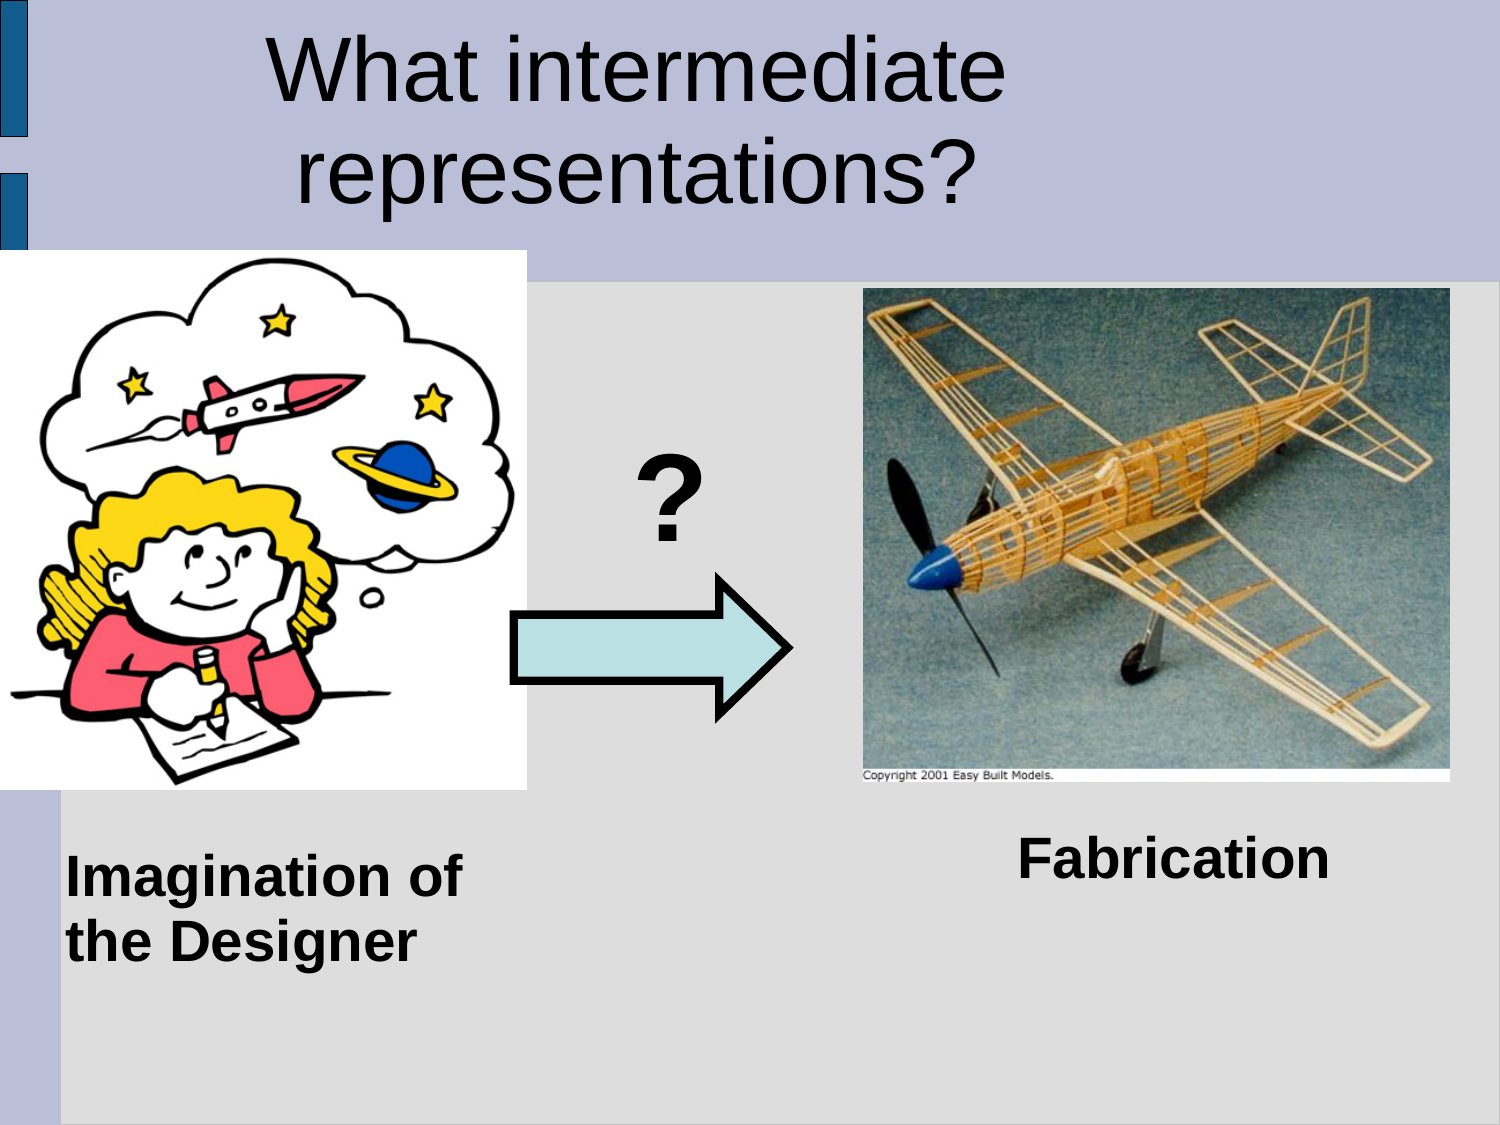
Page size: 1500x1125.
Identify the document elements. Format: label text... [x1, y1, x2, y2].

picture [863, 288, 1450, 783]
text_box Imagination of the Designer [50, 836, 524, 982]
text_box Fabrication [1002, 817, 1500, 899]
text_box ? [617, 420, 769, 577]
text_box What intermediate representations? [0, 0, 1276, 242]
picture [0, 250, 527, 790]
text_box [513, 581, 788, 714]
